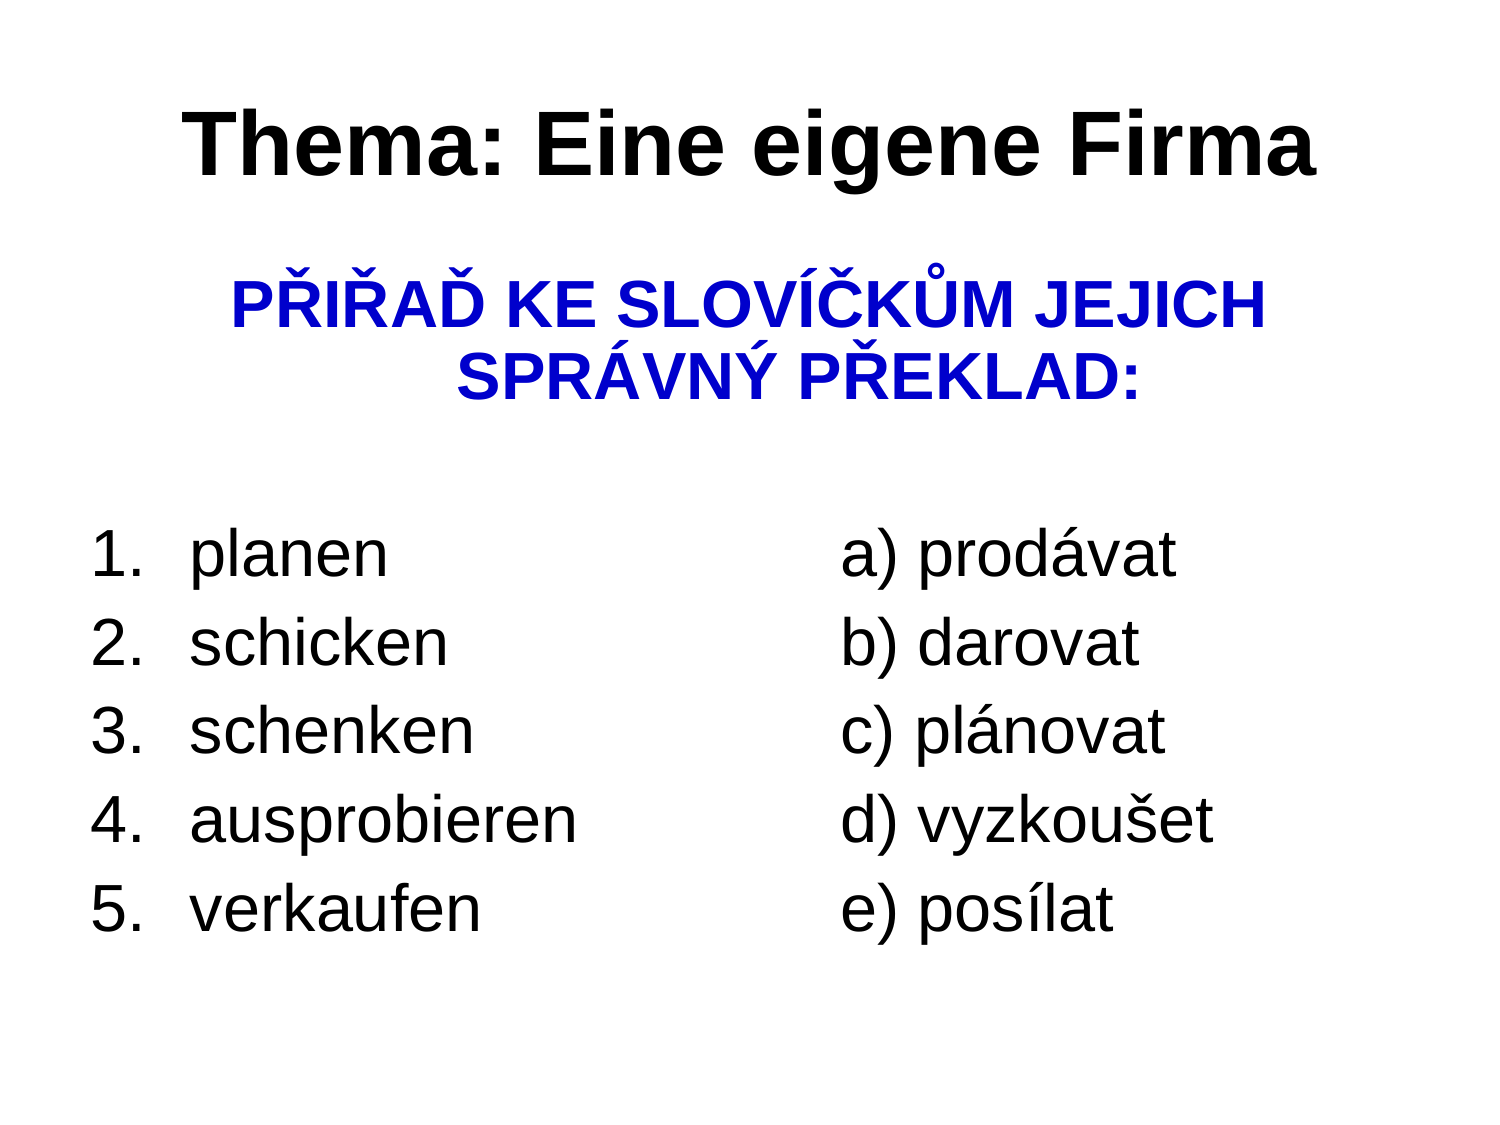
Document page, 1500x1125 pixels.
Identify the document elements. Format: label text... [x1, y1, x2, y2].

list PŘIŘAĎ KE SLOVÍČKŮM JEJICH SPRÁVNÝ PŘEKLAD: planen a) prodávat schicken b) darovat schenken c) plánovat ausprobieren d) vyzkoušet verkaufen e) posílat [75, 262, 1426, 1006]
title Thema: Eine eigene Firma [75, 45, 1426, 233]
